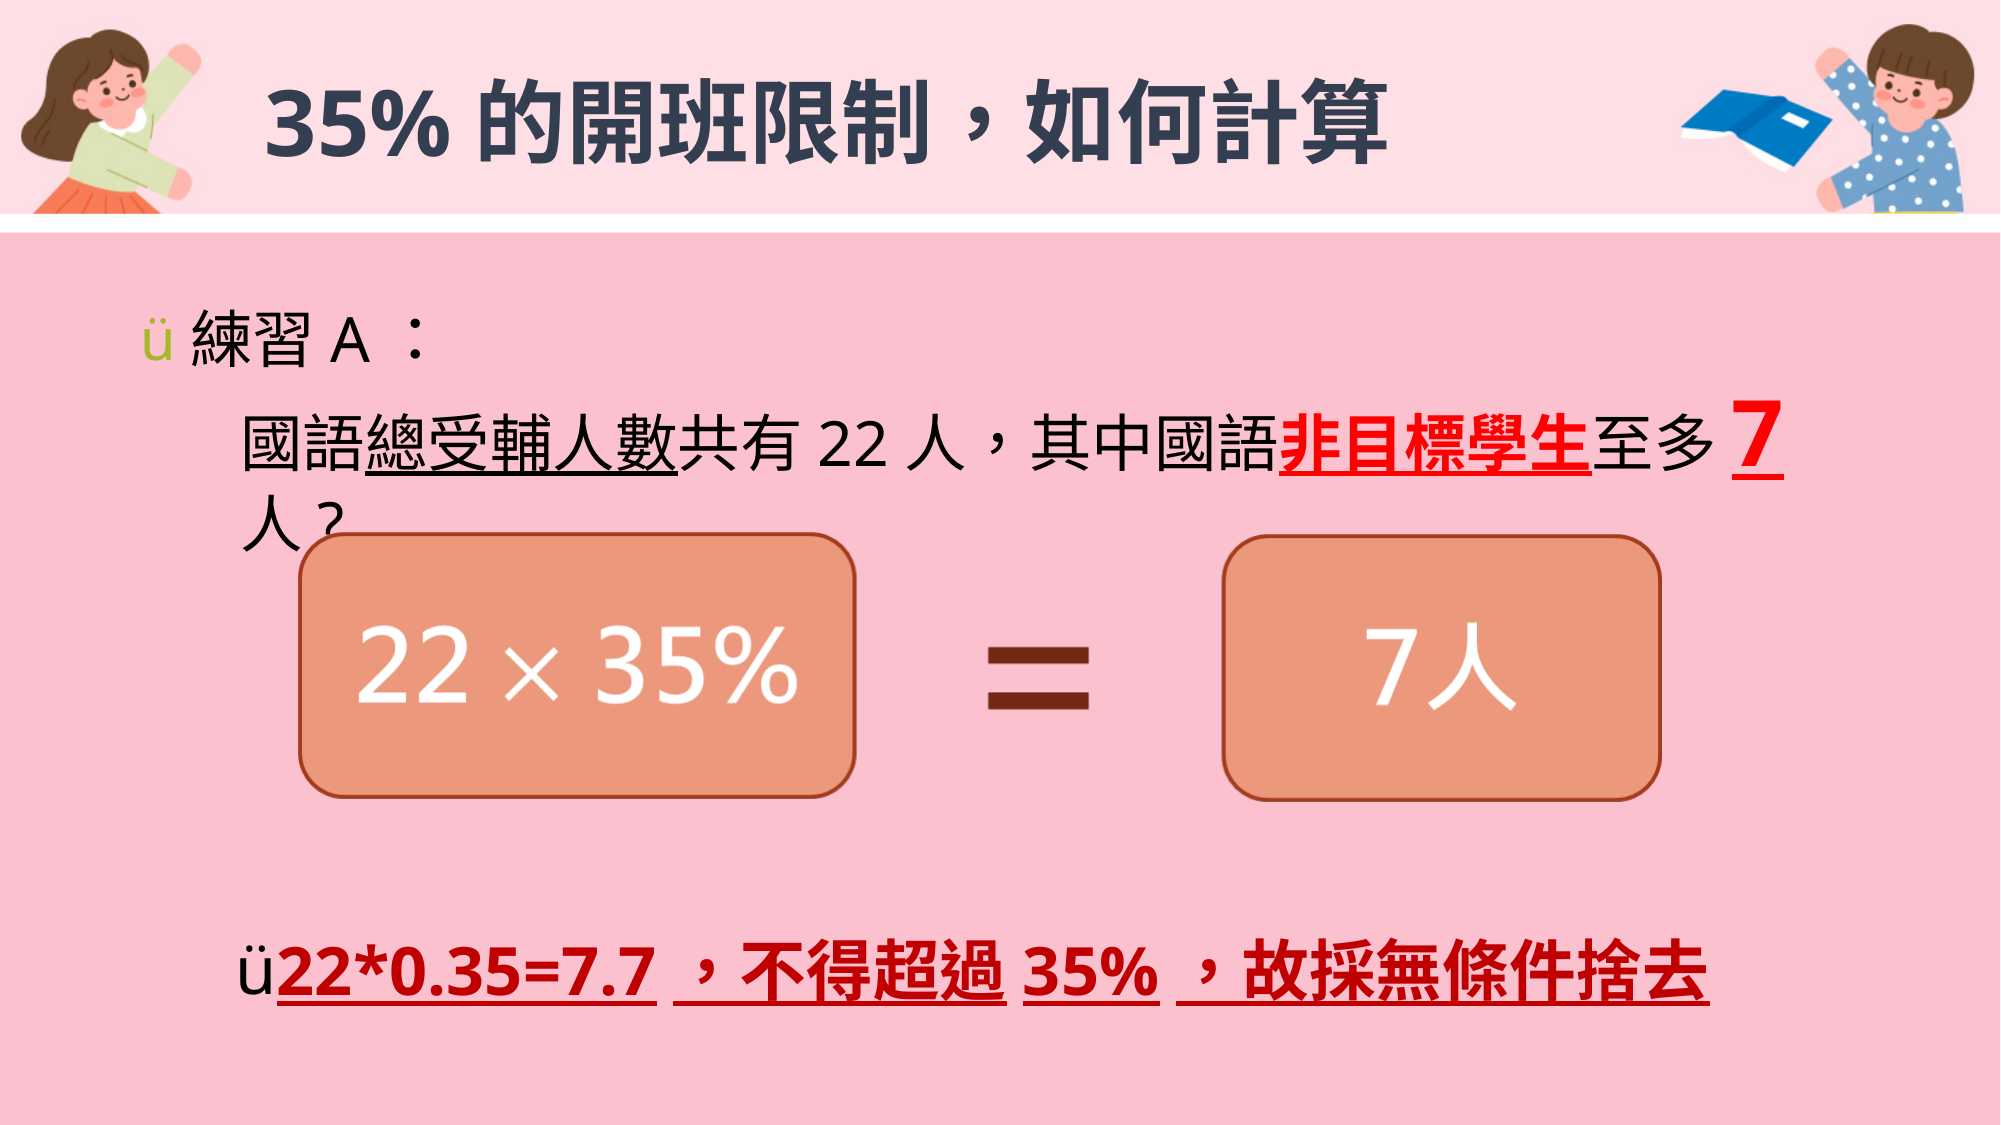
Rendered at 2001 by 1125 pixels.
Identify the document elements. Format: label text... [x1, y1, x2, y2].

picture [293, 486, 1662, 909]
text_box 練習A： 國語總受輔人數共有22人，其中國語非目標學生至多7人? [125, 293, 1875, 1107]
text_box 35%的開班限制，如何計算 [250, 58, 1407, 183]
text_box 22*0.35=7.7，不得超過35%，故採無條件捨去 [220, 921, 1895, 1016]
